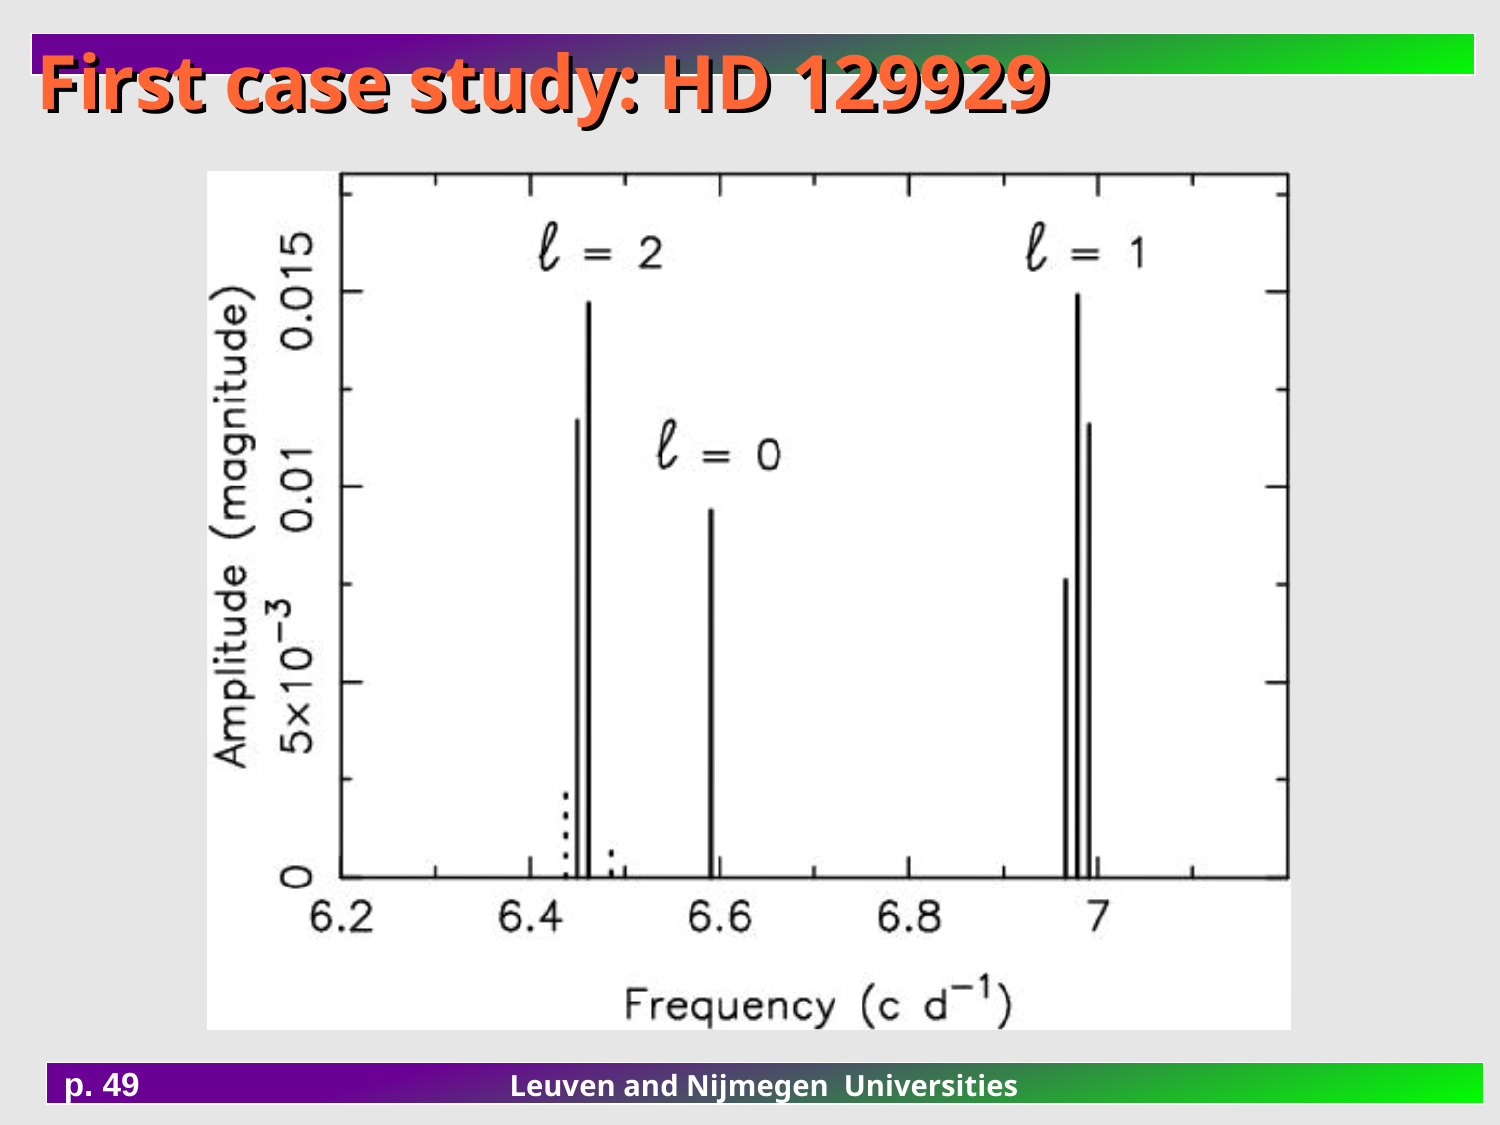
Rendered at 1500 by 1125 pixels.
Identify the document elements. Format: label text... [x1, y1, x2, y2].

picture [206, 170, 1291, 1030]
title First case study: HD 129929 [36, 28, 1473, 134]
